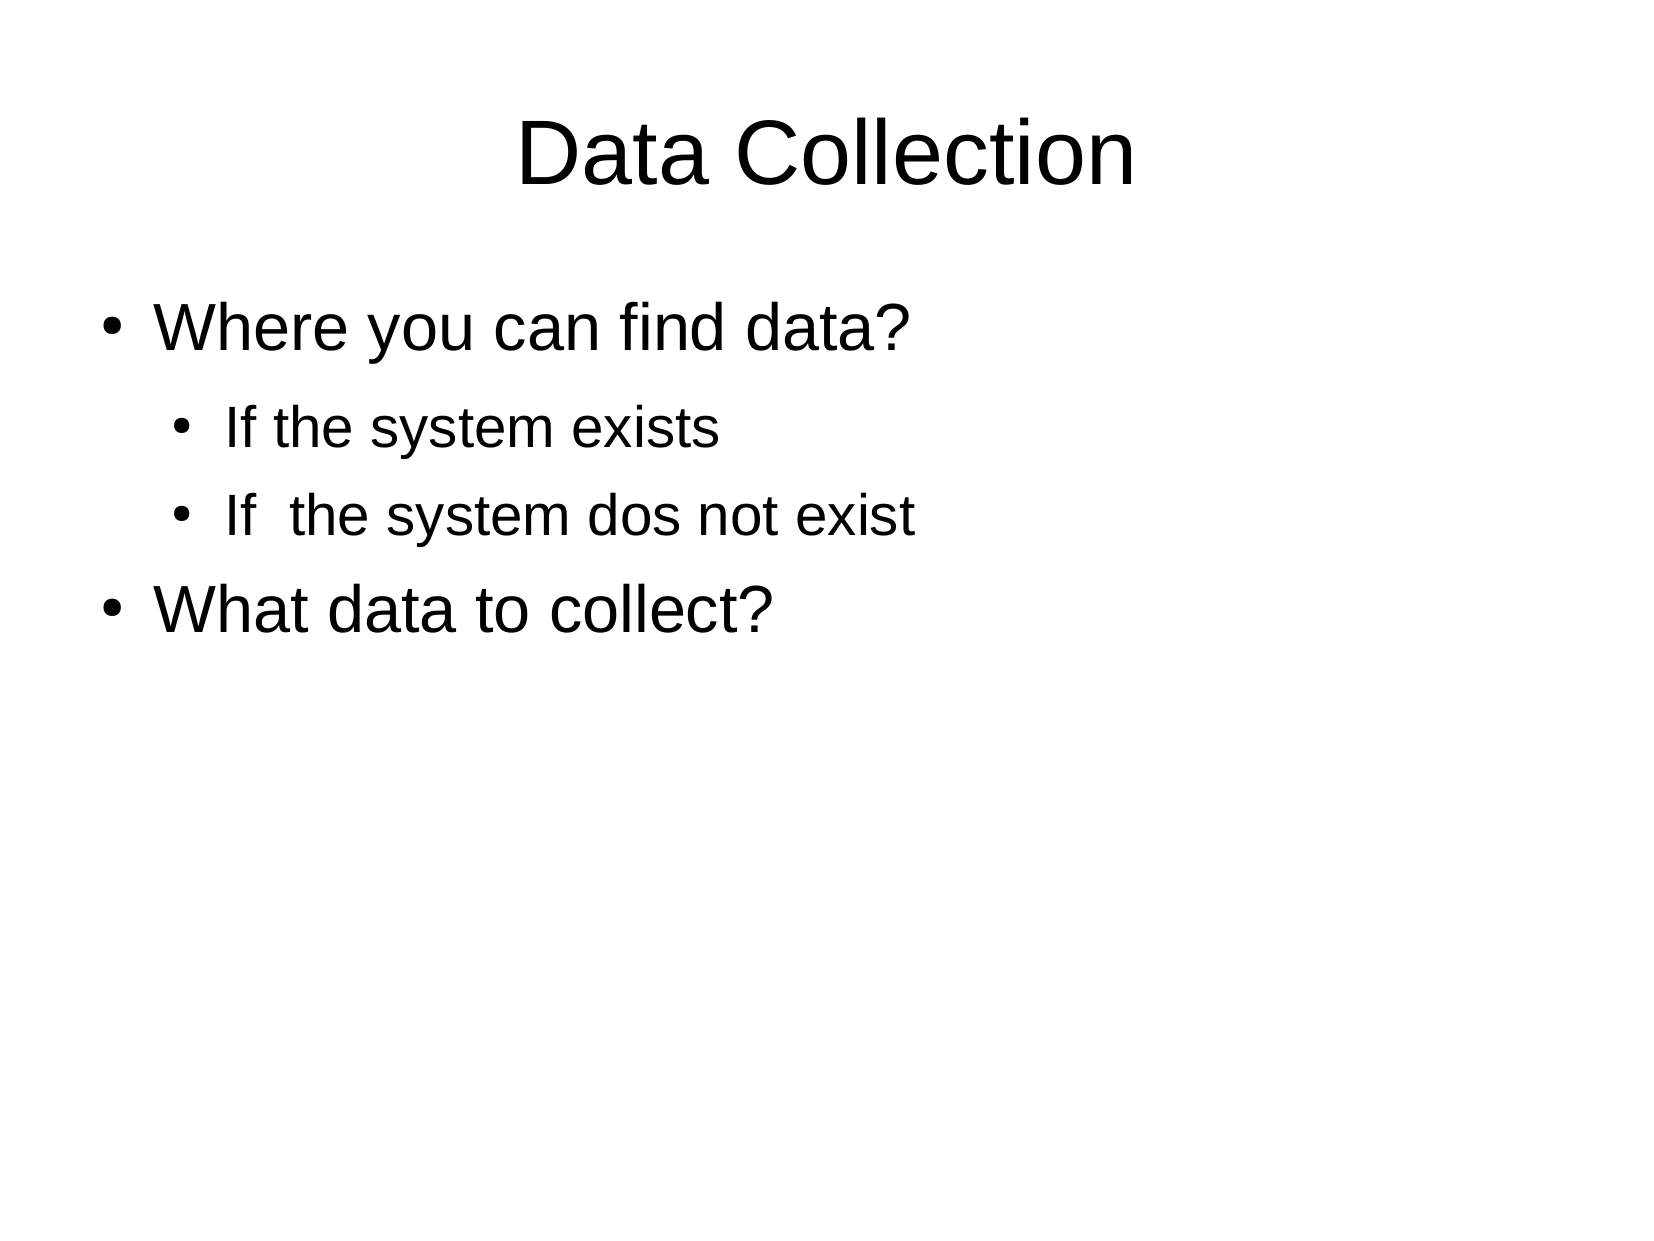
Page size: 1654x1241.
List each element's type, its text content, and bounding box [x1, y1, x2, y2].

list Where you can find data? If the system exists If the system dos not exist What data to collect? [82, 290, 1571, 1109]
title Data Collection [82, 49, 1571, 257]
